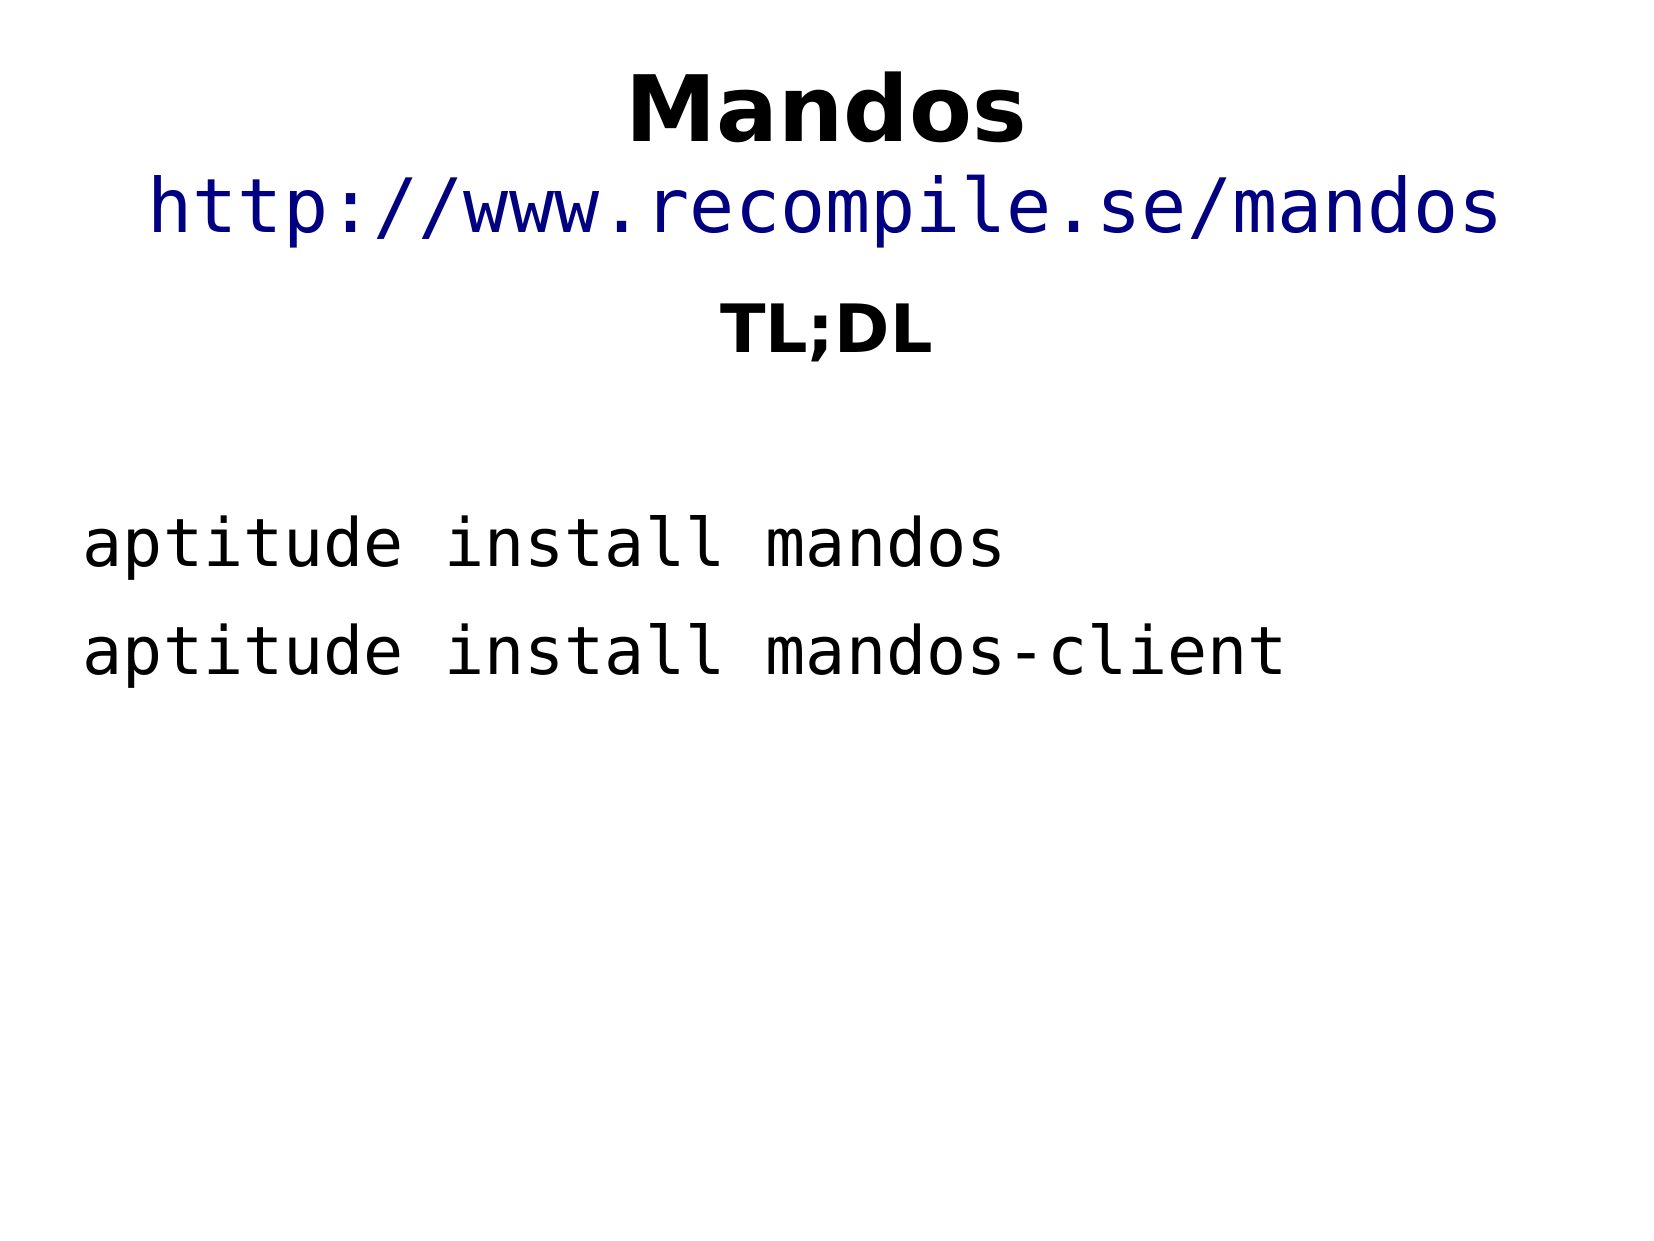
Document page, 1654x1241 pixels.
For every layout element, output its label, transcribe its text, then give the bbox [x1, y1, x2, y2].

title Mandos http://www.recompile.se/mandos [82, 49, 1571, 257]
list TL;DL aptitude install mandos aptitude install mandos-client [82, 290, 1571, 1010]
